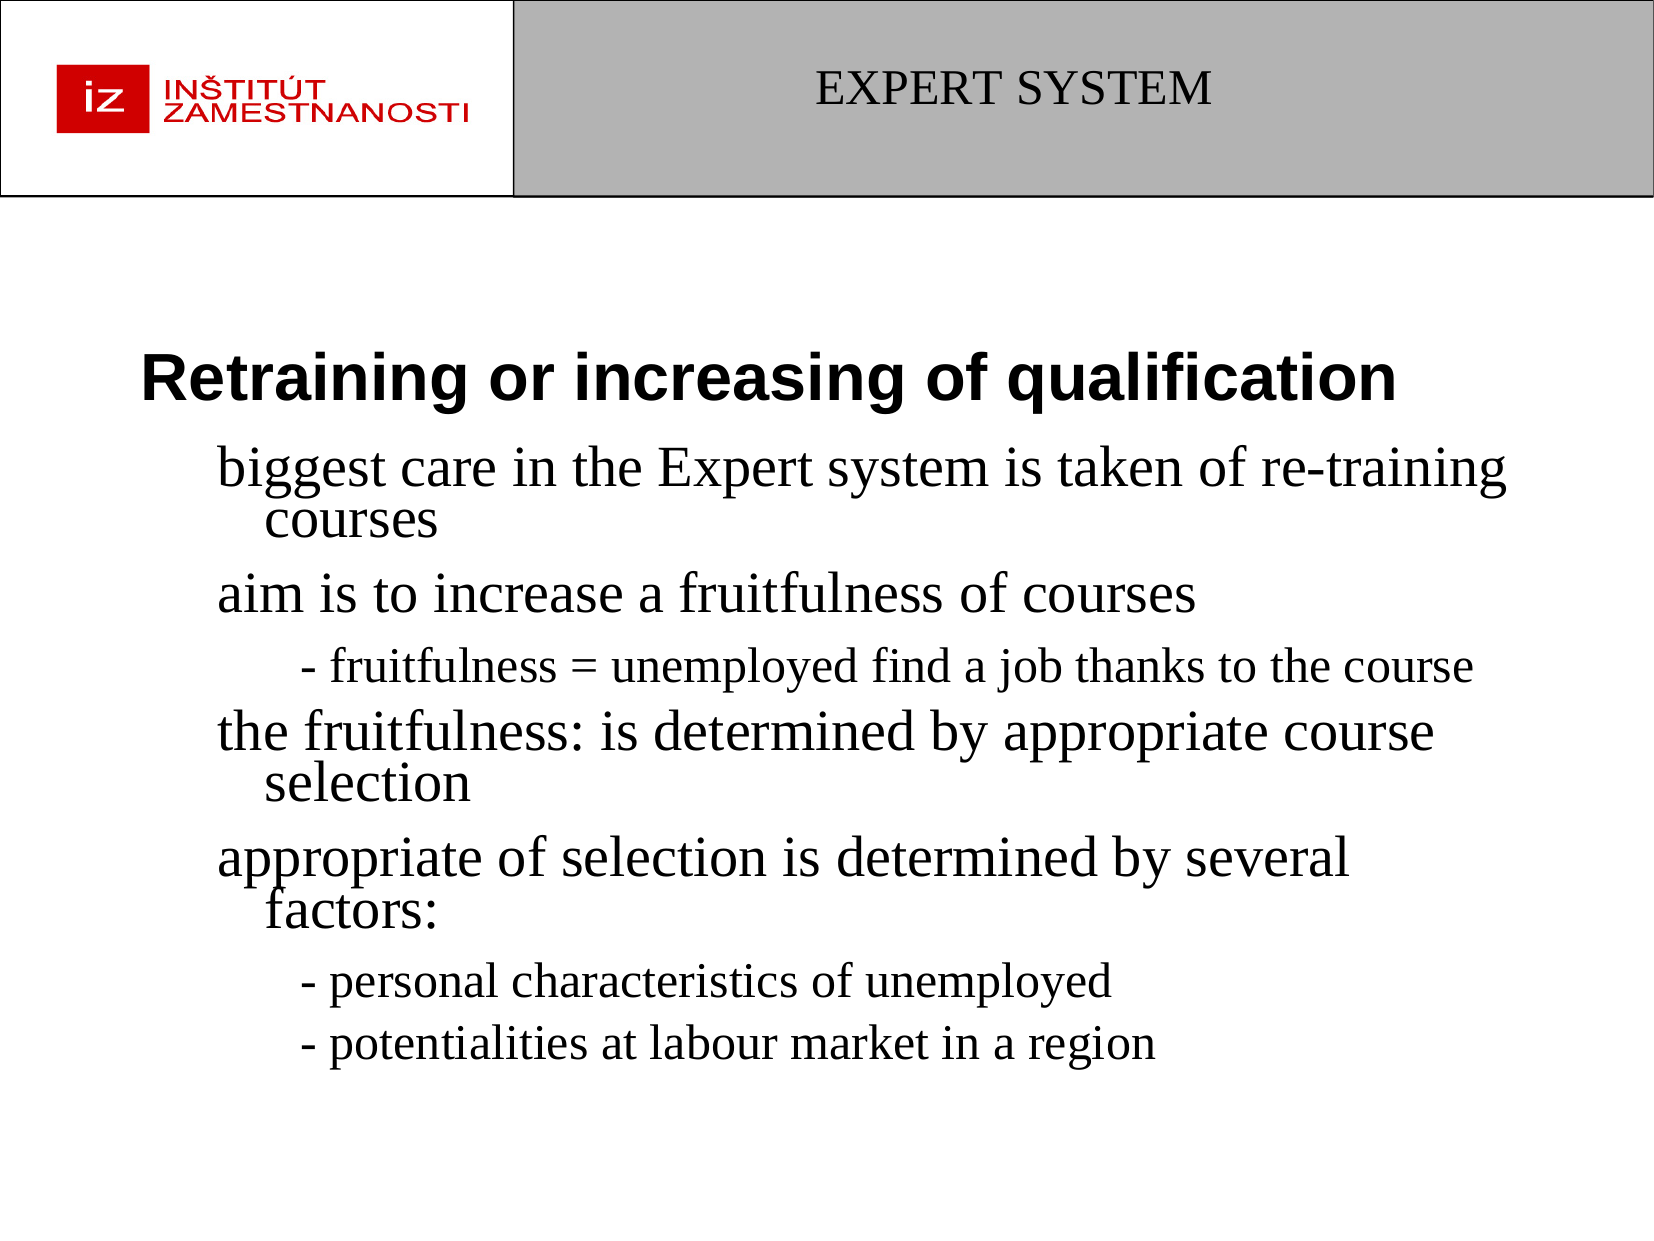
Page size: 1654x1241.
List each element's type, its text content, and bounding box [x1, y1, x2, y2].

text_box EXPERT SYSTEM [800, 59, 1329, 130]
picture [5, 5, 513, 190]
text_box [0, 0, 1654, 197]
list Retraining or increasing of qualification biggest care in the Expert system is taken of re-training courses aim is to increase a fruitfulness of courses - fruitfulness = unemployed find a job thanks to the course the fruitfulness: is determined by appropriate course selection appropriate of selection is determined by several factors: - personal characteristics of unemployed - potentialities at labour market in a region [123, 340, 1536, 1171]
